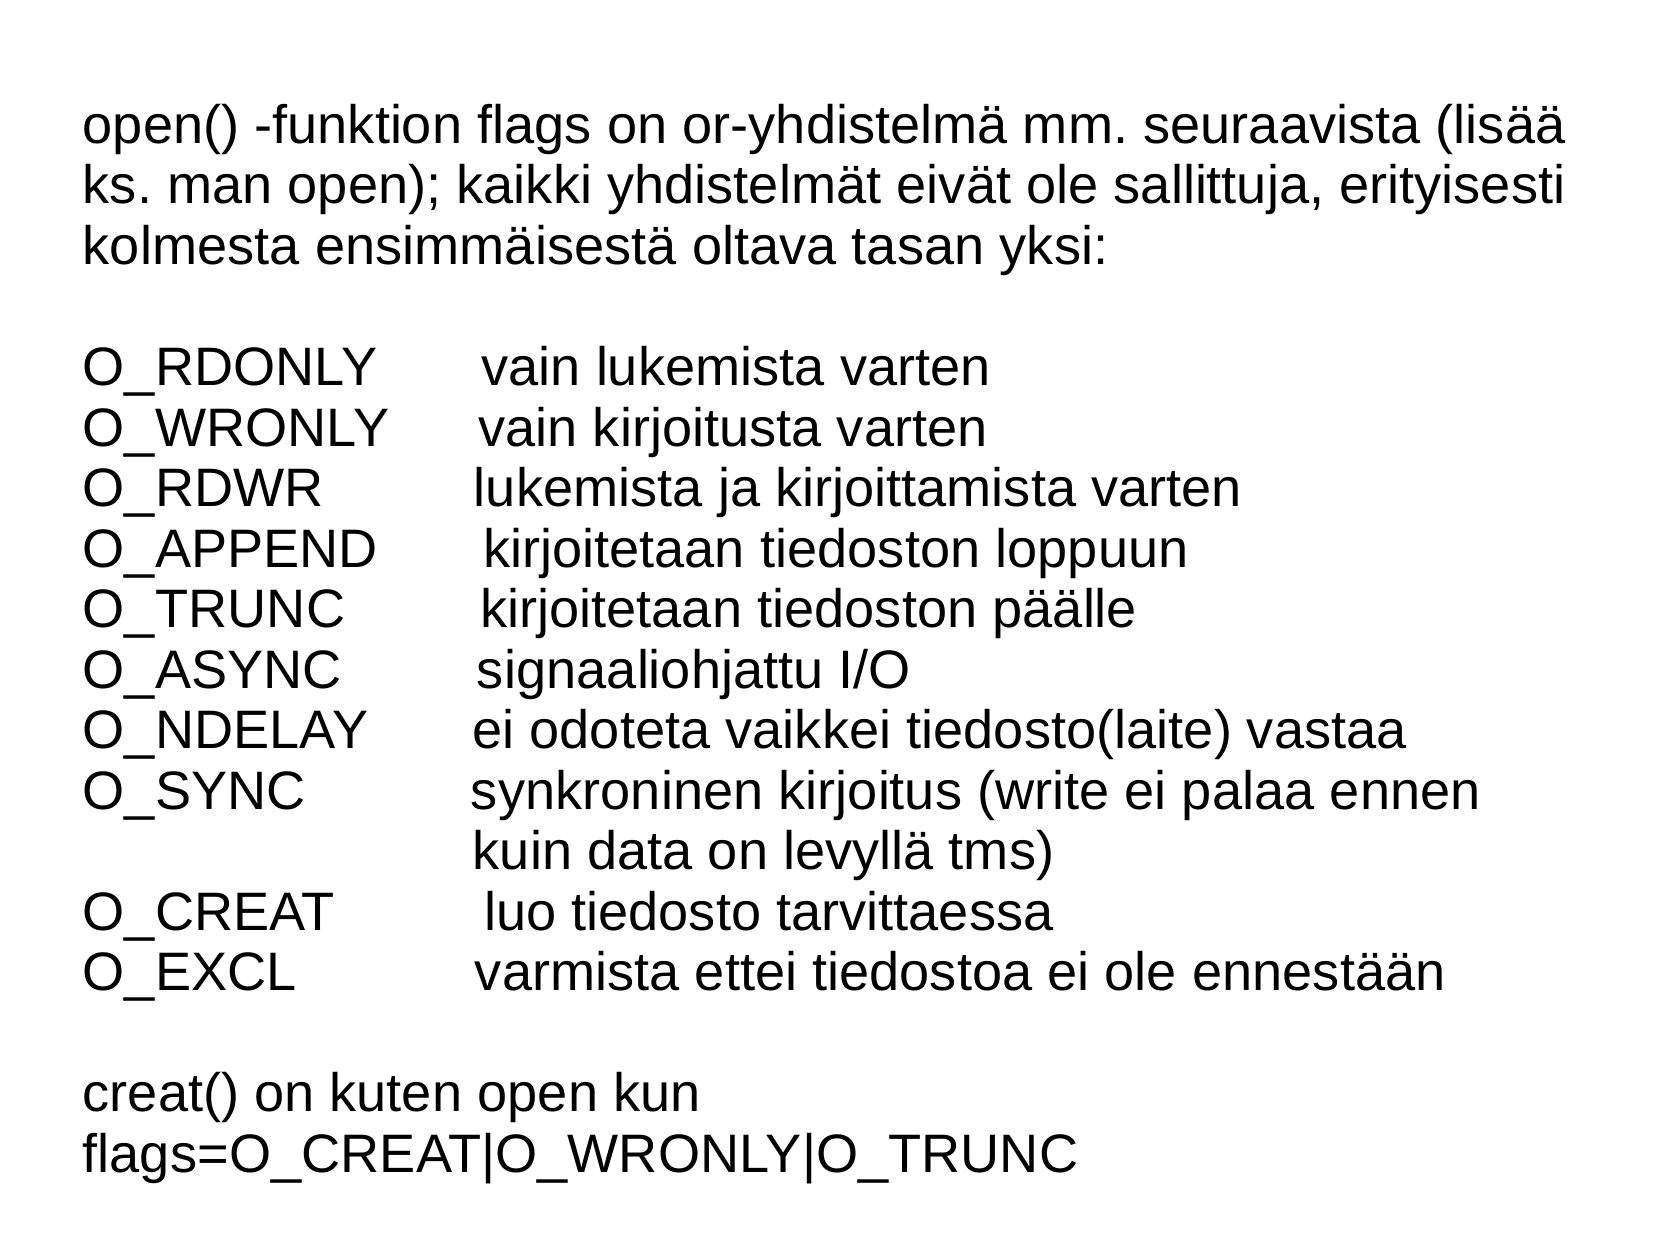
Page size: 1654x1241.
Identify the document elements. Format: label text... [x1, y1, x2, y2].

text_box open() -funktion flags on or-yhdistelmä mm. seuraavista (lisää ks. man open); kaikki yhdistelmät eivät ole sallittuja, erityisesti kolmesta ensimmäisestä oltava tasan yksi: O_RDONLY vain lukemista varten O_WRONLY vain kirjoitusta varten O_RDWR lukemista ja kirjoittamista varten O_APPEND kirjoitetaan tiedoston loppuun O_TRUNC kirjoitetaan tiedoston päälle O_ASYNC signaaliohjattu I/O O_NDELAY ei odoteta vaikkei tiedosto(laite) vastaa O_SYNC synkroninen kirjoitus (write ei palaa ennen kuin data on levyllä tms) O_CREAT luo tiedosto tarvittaessa O_EXCL varmista ettei tiedostoa ei ole ennestään creat() on kuten open kun flags=O_CREAT|O_WRONLY|O_TRUNC [82, 94, 1571, 1241]
